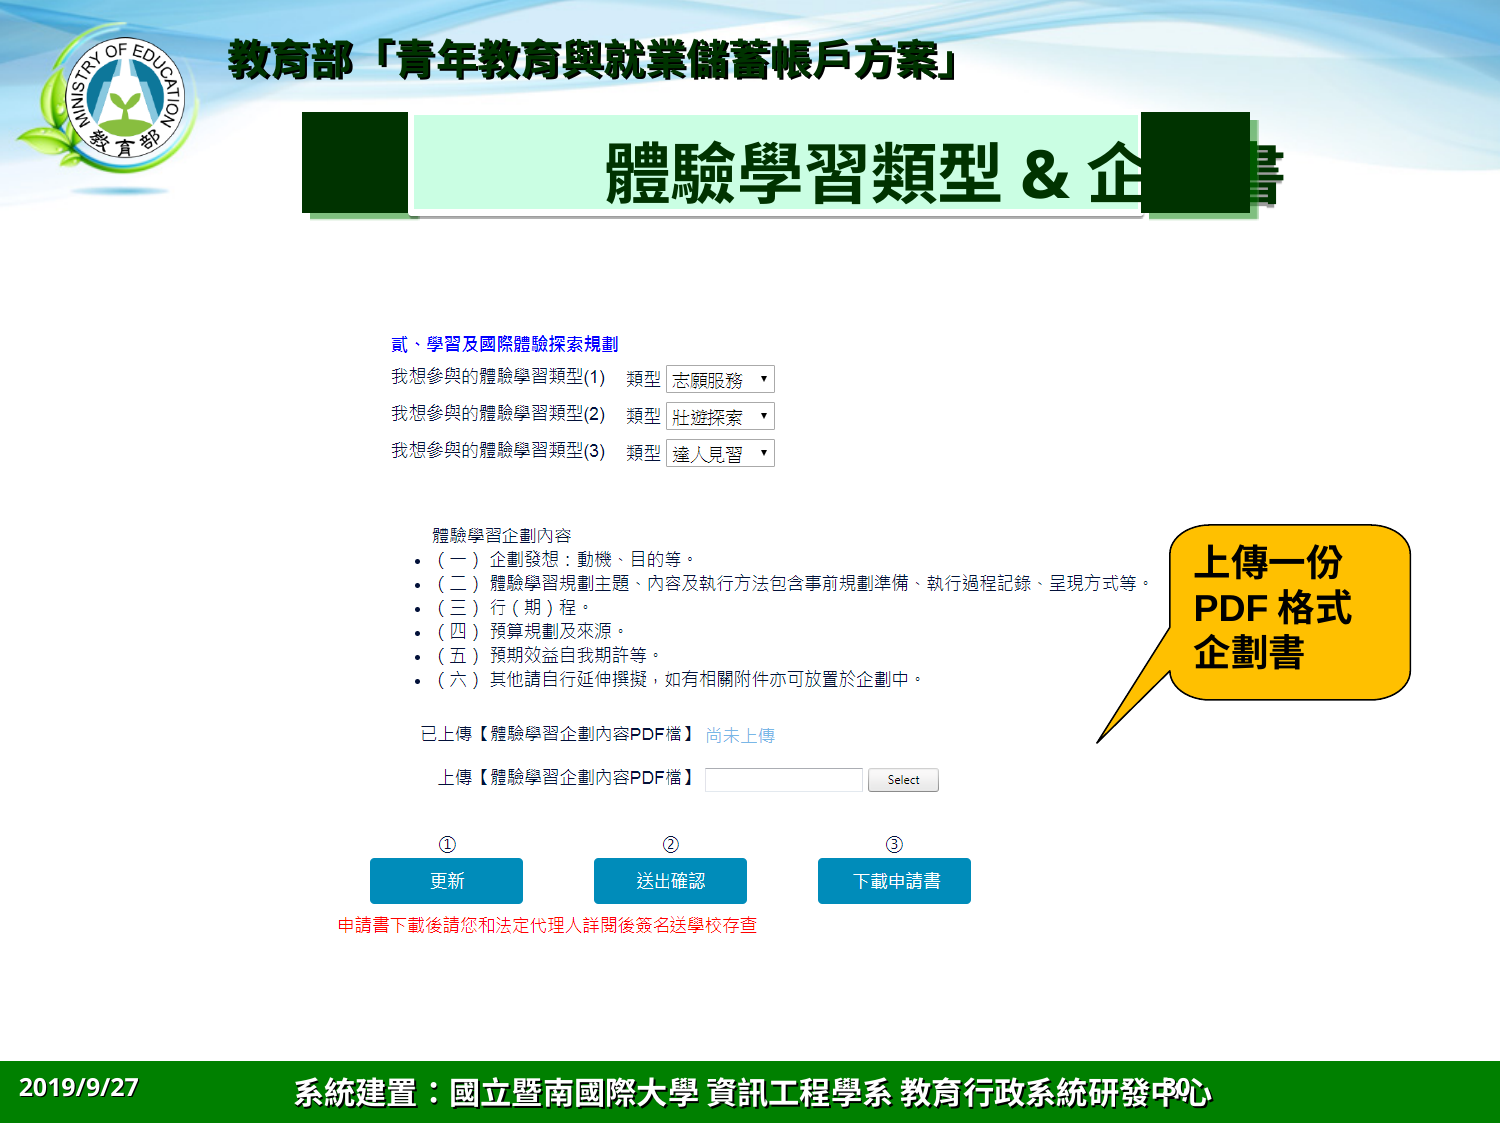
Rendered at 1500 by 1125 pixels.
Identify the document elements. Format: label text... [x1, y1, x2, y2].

text_box 30 [1147, 1063, 1498, 1117]
text_box [1141, 112, 1250, 213]
text_box 體驗學習類型&企劃書 [411, 112, 1141, 213]
picture [337, 324, 1165, 945]
text_box [302, 112, 411, 213]
text_box 上傳一份PDF格式企劃書 [1096, 524, 1411, 744]
text_box 體驗學習類型&企劃書 [1124, 182, 1141, 195]
text_box 2019/9/27 [3, 1063, 354, 1117]
